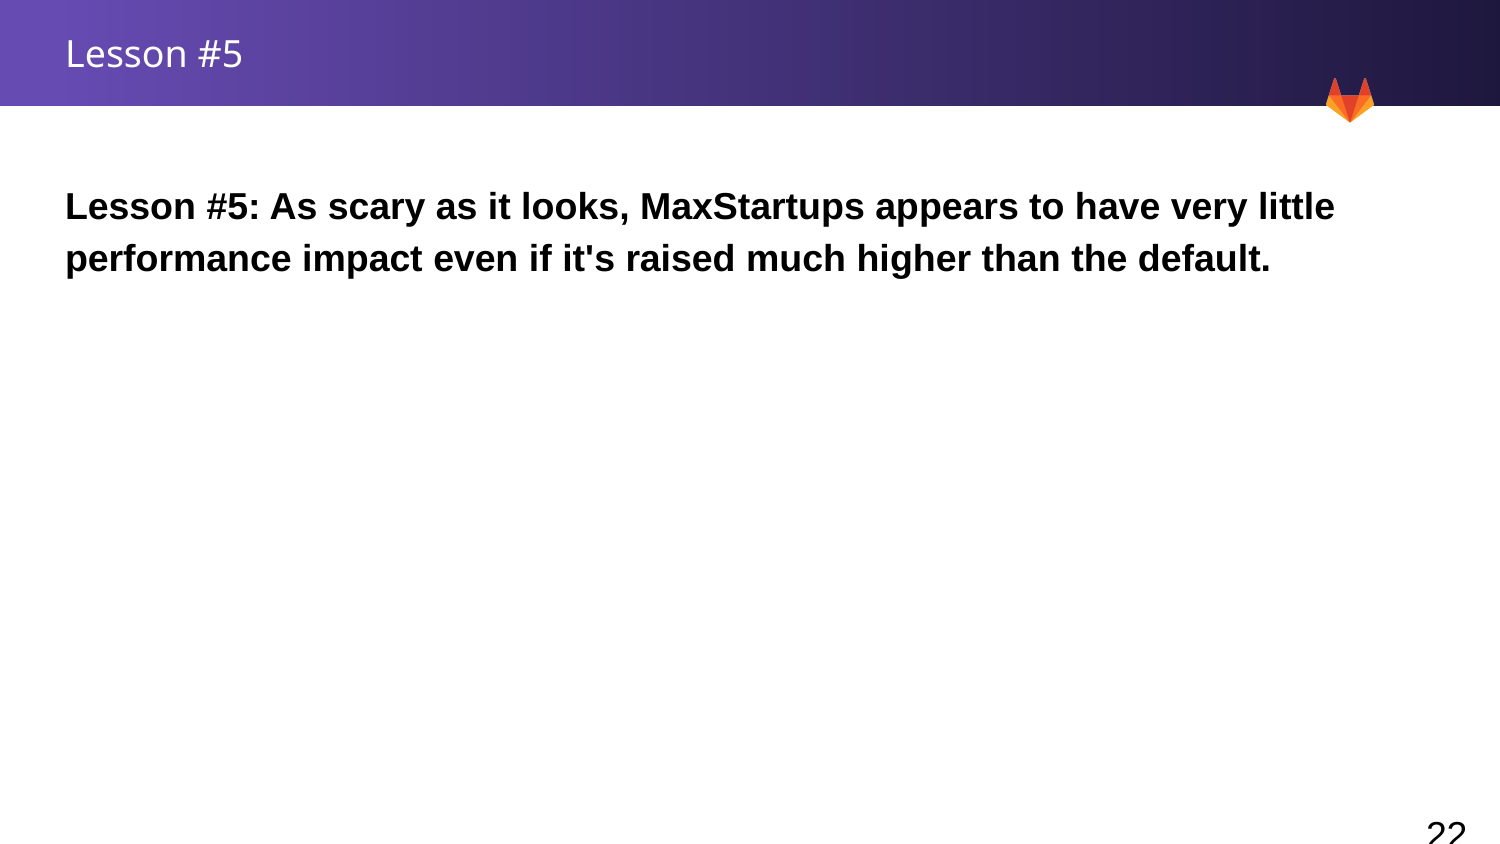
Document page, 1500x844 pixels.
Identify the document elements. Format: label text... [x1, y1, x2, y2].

list Lesson #5: As scary as it looks, MaxStartups appears to have very little performance impact even if it's raised much higher than the default. [50, 160, 1374, 792]
title Lesson #5 [50, 27, 1298, 77]
picture [1326, 78, 1374, 123]
